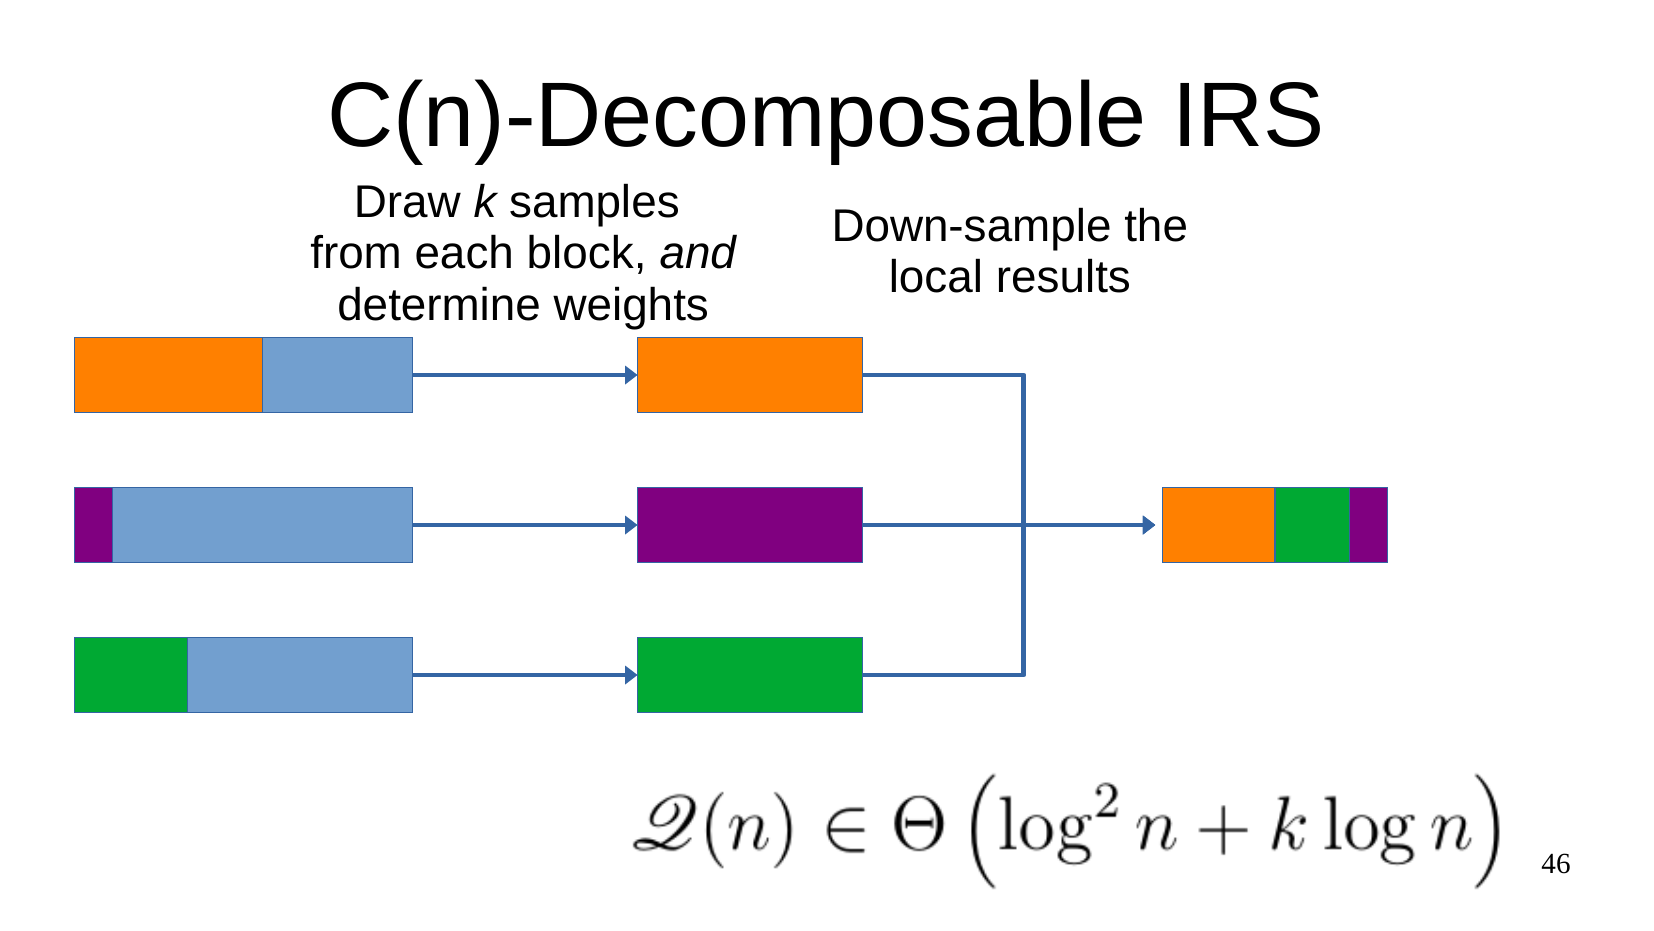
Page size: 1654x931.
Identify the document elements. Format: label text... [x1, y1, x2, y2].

text_box [637, 337, 863, 413]
text_box [74, 487, 413, 563]
text_box [1162, 487, 1388, 563]
text_box [637, 637, 863, 713]
title C(n)-Decomposable IRS [82, 37, 1571, 193]
text_box [74, 637, 413, 713]
text_box [74, 337, 413, 413]
picture [613, 749, 1526, 931]
text_box Draw k samples from each block, and determine weights [295, 168, 751, 338]
text_box [637, 487, 863, 563]
text_box Down-sample the local results [816, 192, 1203, 310]
